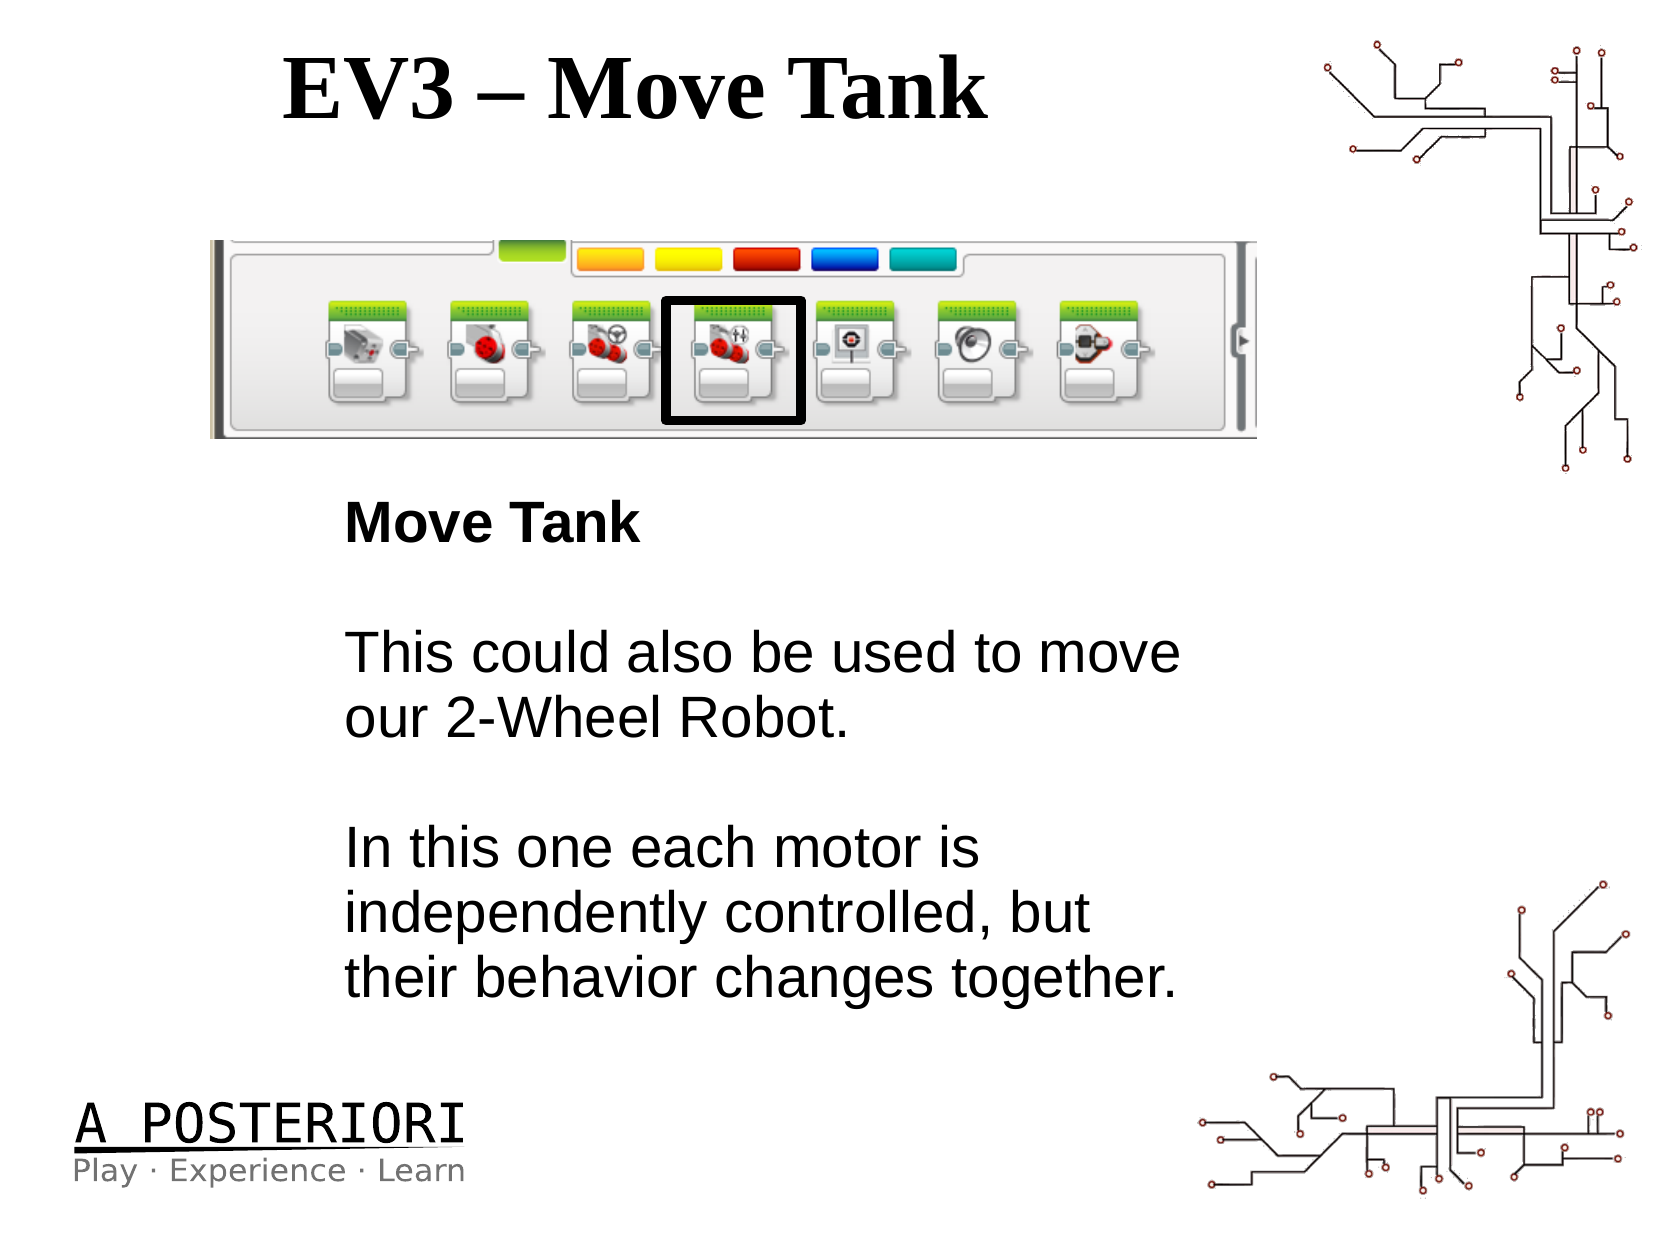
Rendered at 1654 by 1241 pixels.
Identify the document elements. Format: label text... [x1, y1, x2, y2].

picture [210, 240, 1257, 439]
picture [73, 1101, 466, 1189]
picture [1305, 35, 1643, 496]
picture [1175, 862, 1636, 1201]
title EV3 – Move Tank [11, 0, 1261, 190]
text_box Move Tank This could also be used to move our 2-Wheel Robot. In this one each motor is independently controlled, but their behavior changes together. [330, 482, 1216, 1080]
